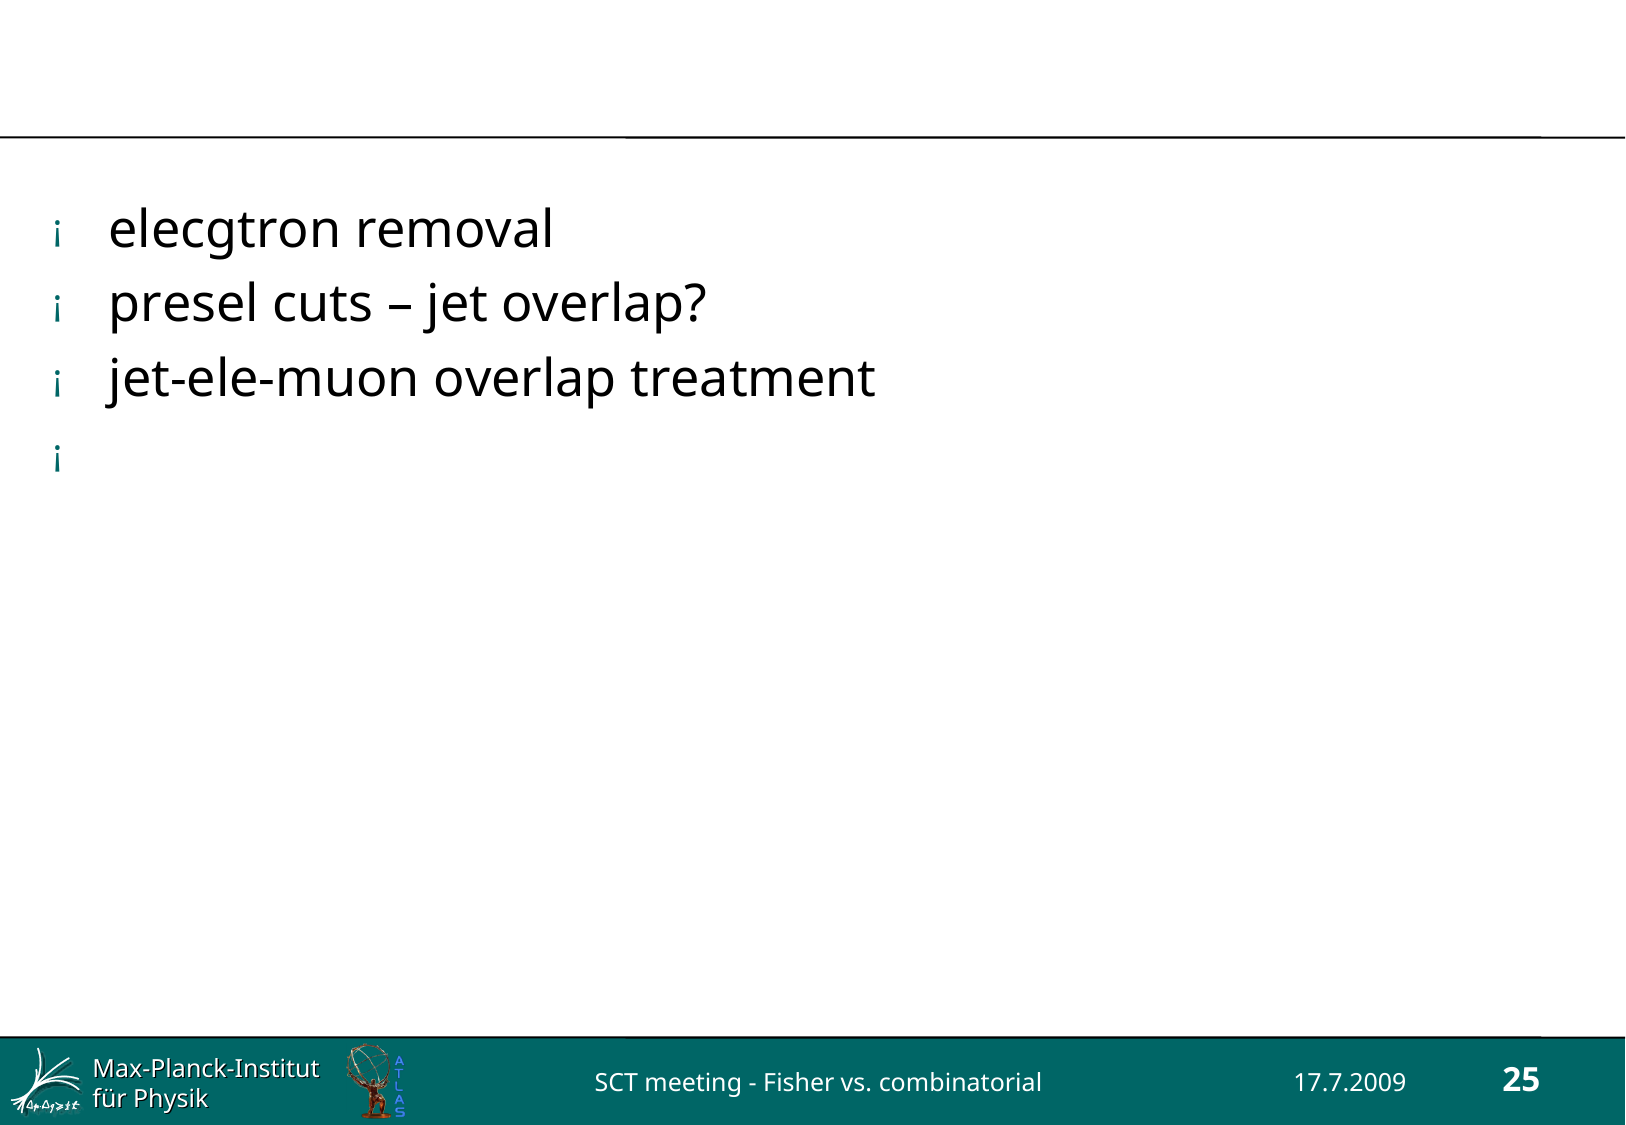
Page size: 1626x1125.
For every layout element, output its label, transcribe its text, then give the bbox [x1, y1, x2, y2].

text_box 24 [1487, 1037, 1625, 1125]
text_box 17.7.2009 [1213, 1037, 1487, 1125]
list elecgtron removal presel cuts – jet overlap? jet-ele-muon overlap treatment [37, 187, 1588, 1000]
text_box SCT meeting - Fisher vs. combinatorial [425, 1037, 1213, 1125]
